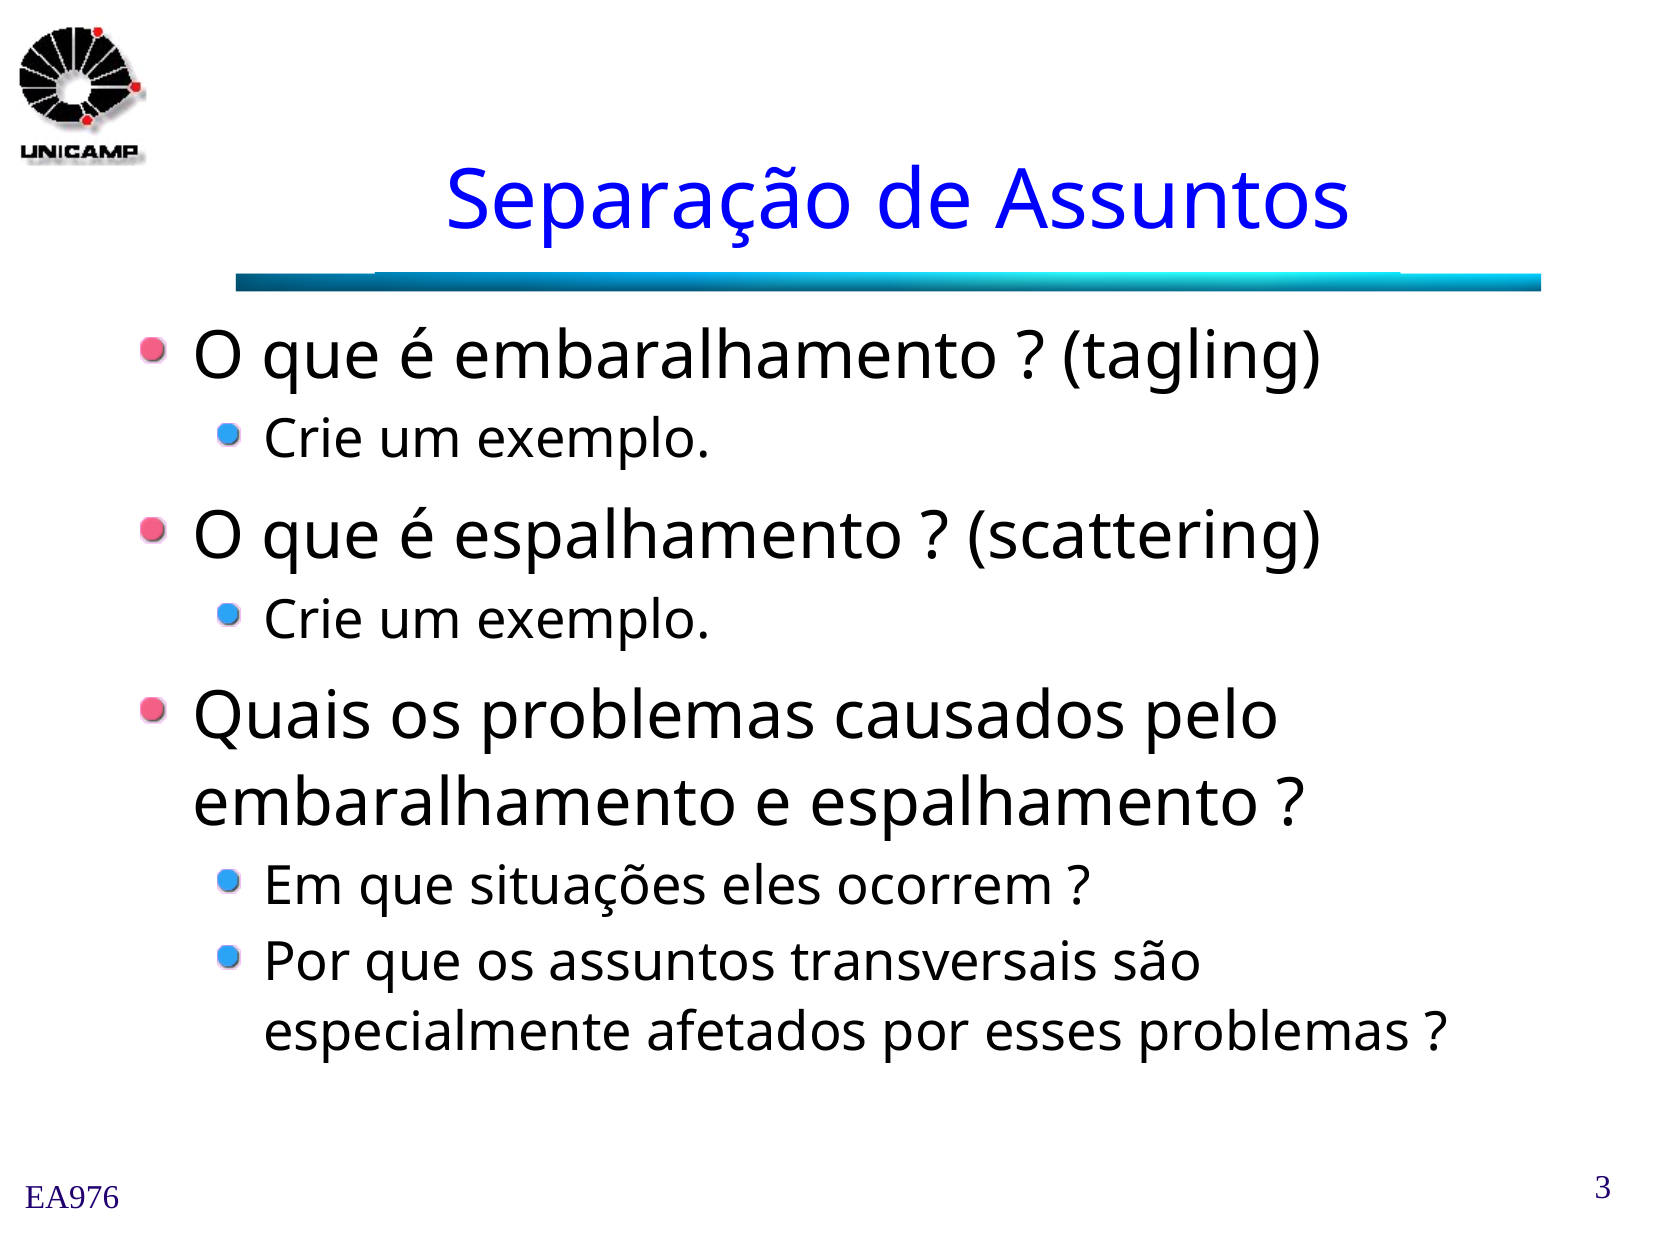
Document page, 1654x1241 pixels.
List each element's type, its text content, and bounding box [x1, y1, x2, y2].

title Separação de Assuntos [264, 57, 1534, 250]
list O que é embaralhamento ? (tagling) Crie um exemplo. O que é espalhamento ? (scattering) Crie um exemplo. Quais os problemas causados pelo embaralhamento e espalhamento ? Em que situações eles ocorrem ? Por que os assuntos transversais são especialmente afetados por esses problemas ? [121, 309, 1534, 1182]
picture [125, 272, 1654, 295]
